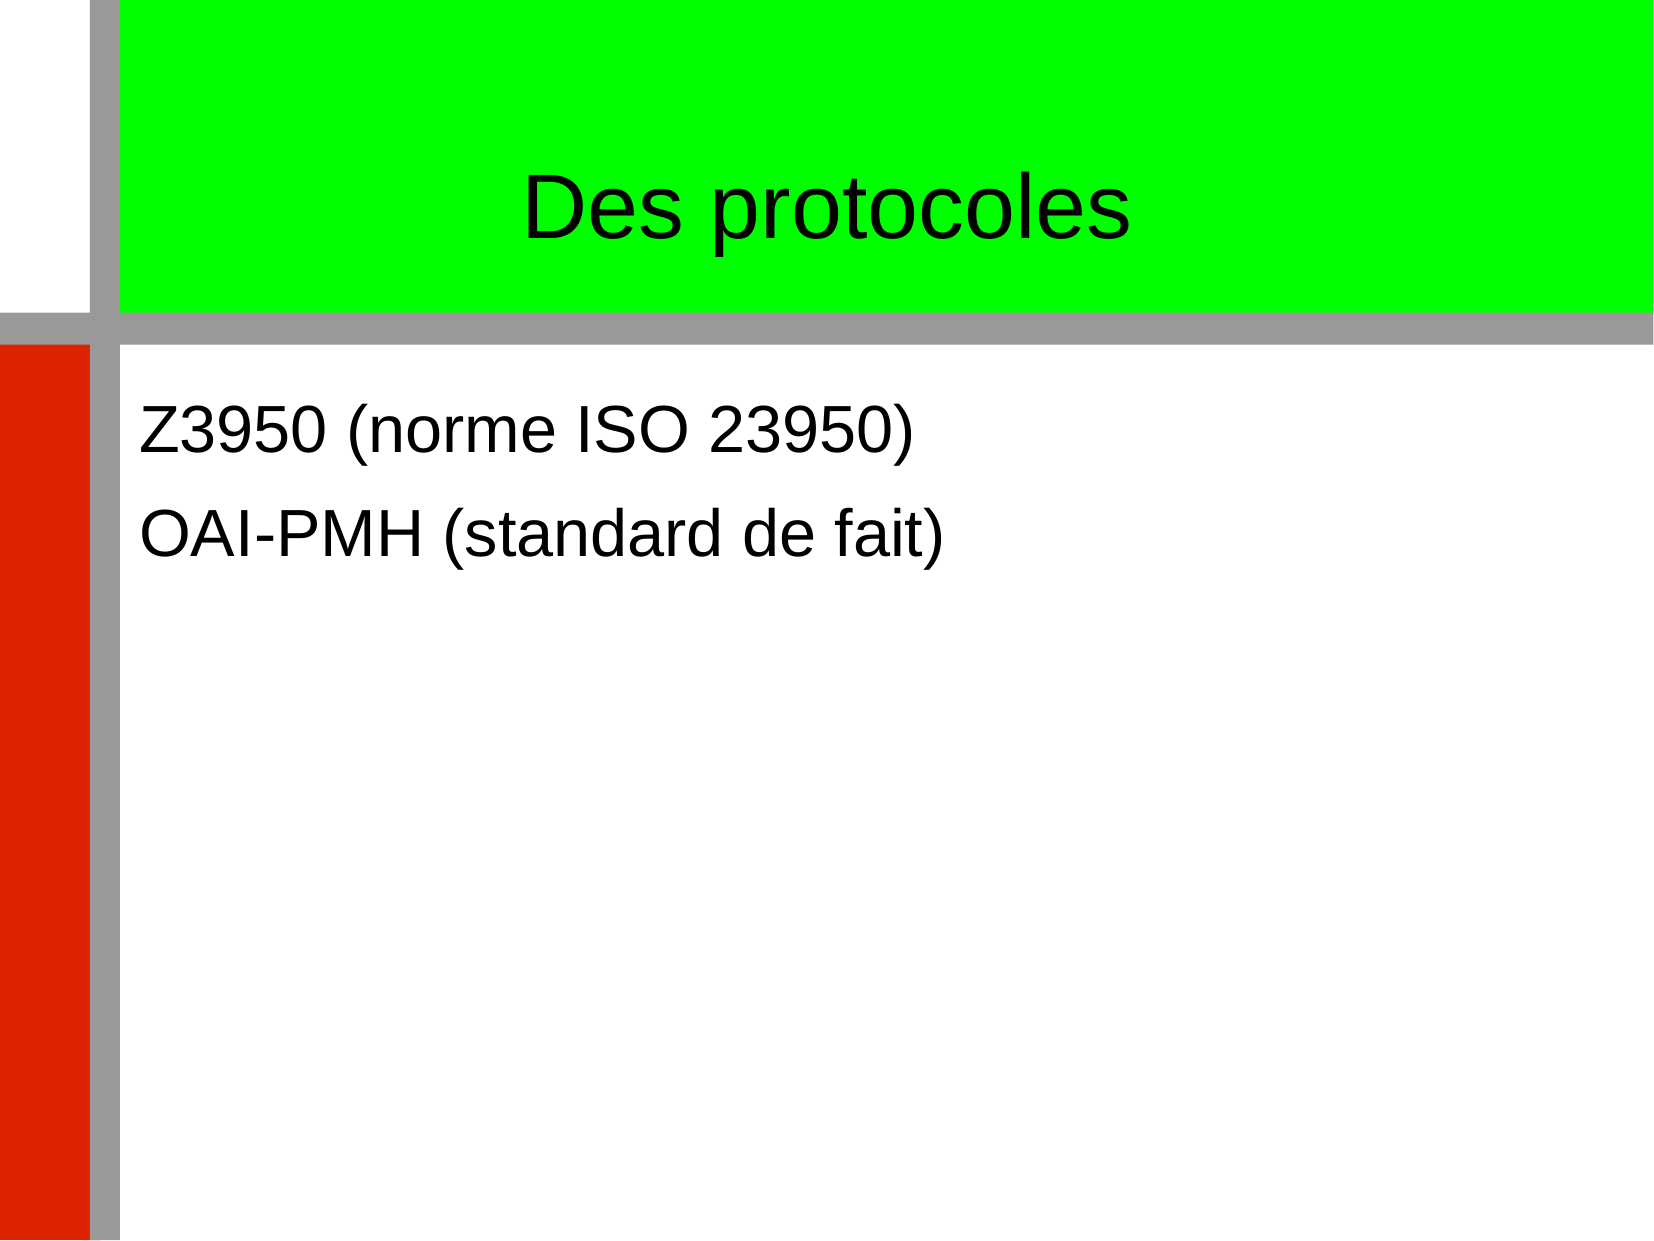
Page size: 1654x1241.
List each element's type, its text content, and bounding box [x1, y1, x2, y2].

list Z3950 (norme ISO 23950) OAI-PMH (standard de fait) [121, 391, 1534, 1127]
title Des protocoles [121, 102, 1534, 311]
